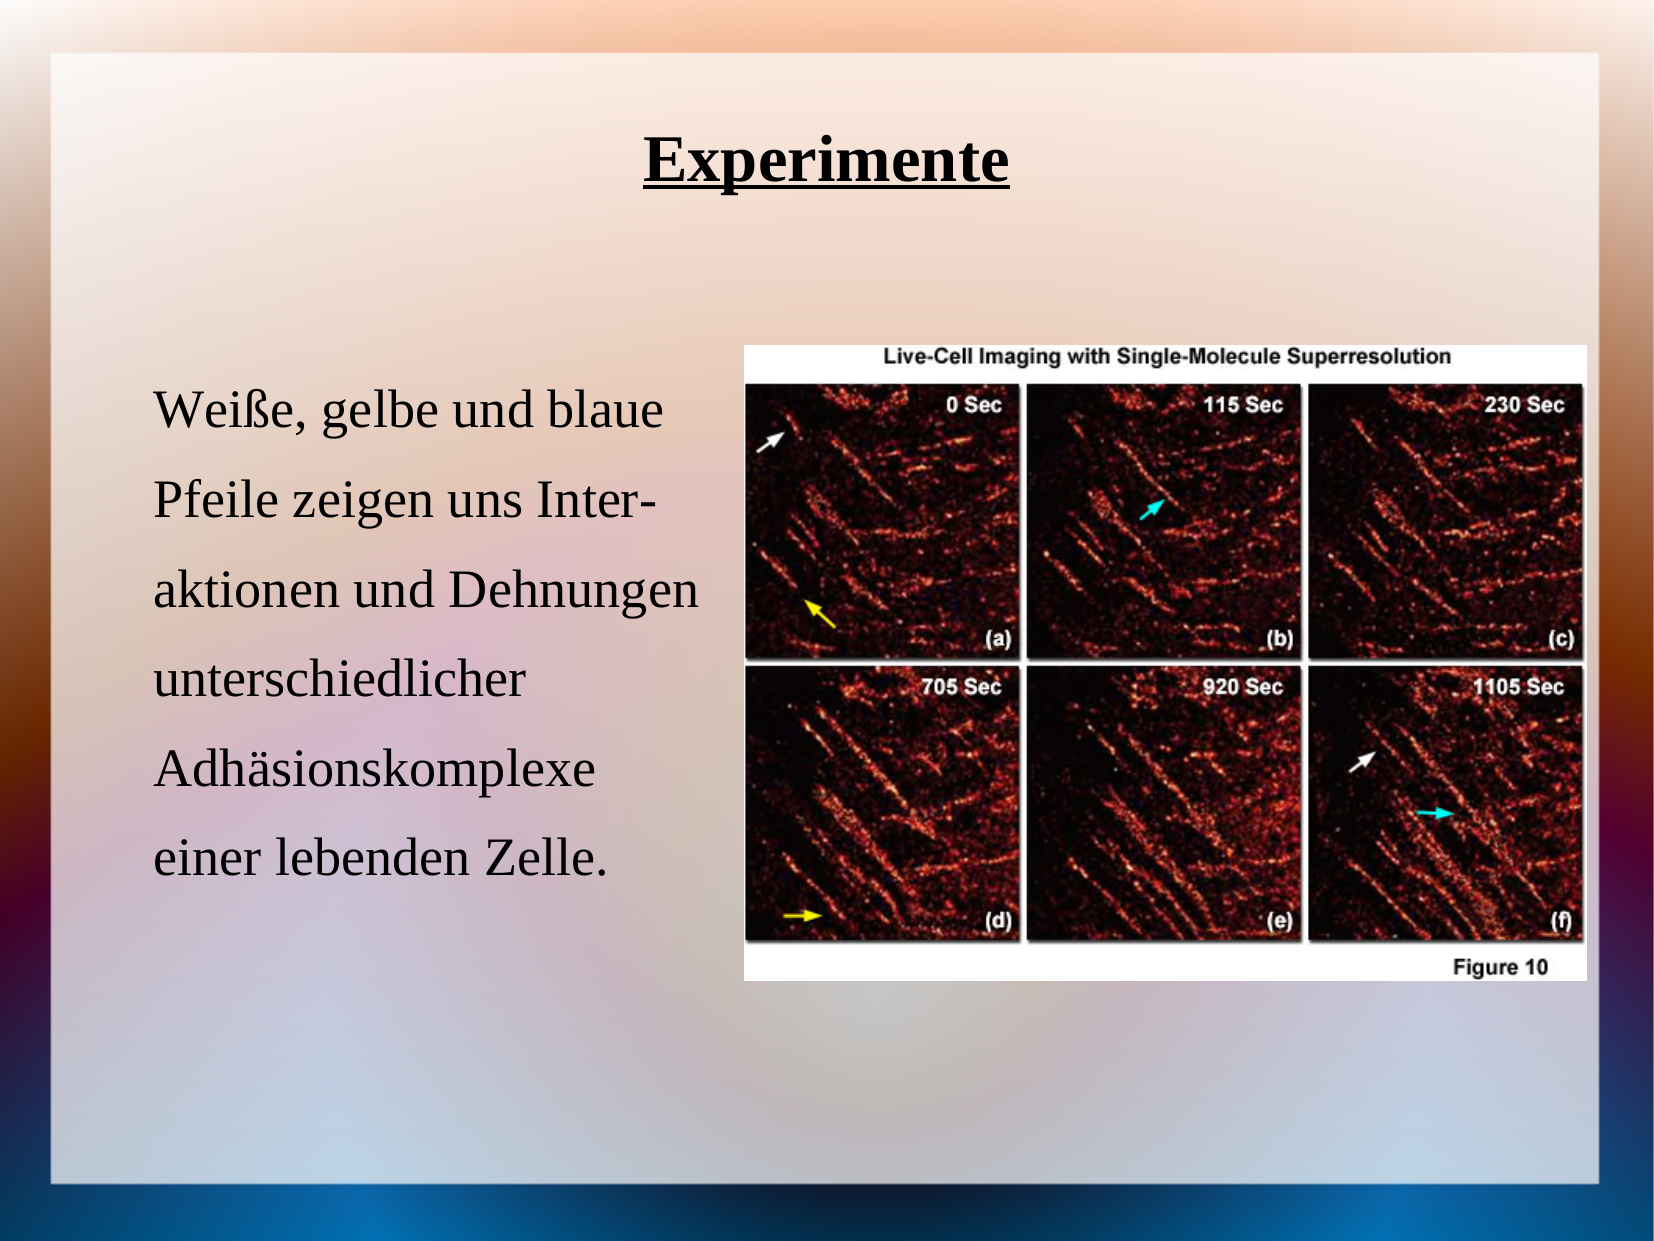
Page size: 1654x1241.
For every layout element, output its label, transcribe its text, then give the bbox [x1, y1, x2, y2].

title Experimente [82, 55, 1571, 263]
picture [0, 0, 1654, 1241]
list Weiße, gelbe und blaue Pfeile zeigen uns Inter- aktionen und Dehnungen unterschiedlicher Adhäsionskomplexe einer lebenden Zelle. [82, 290, 1571, 1034]
